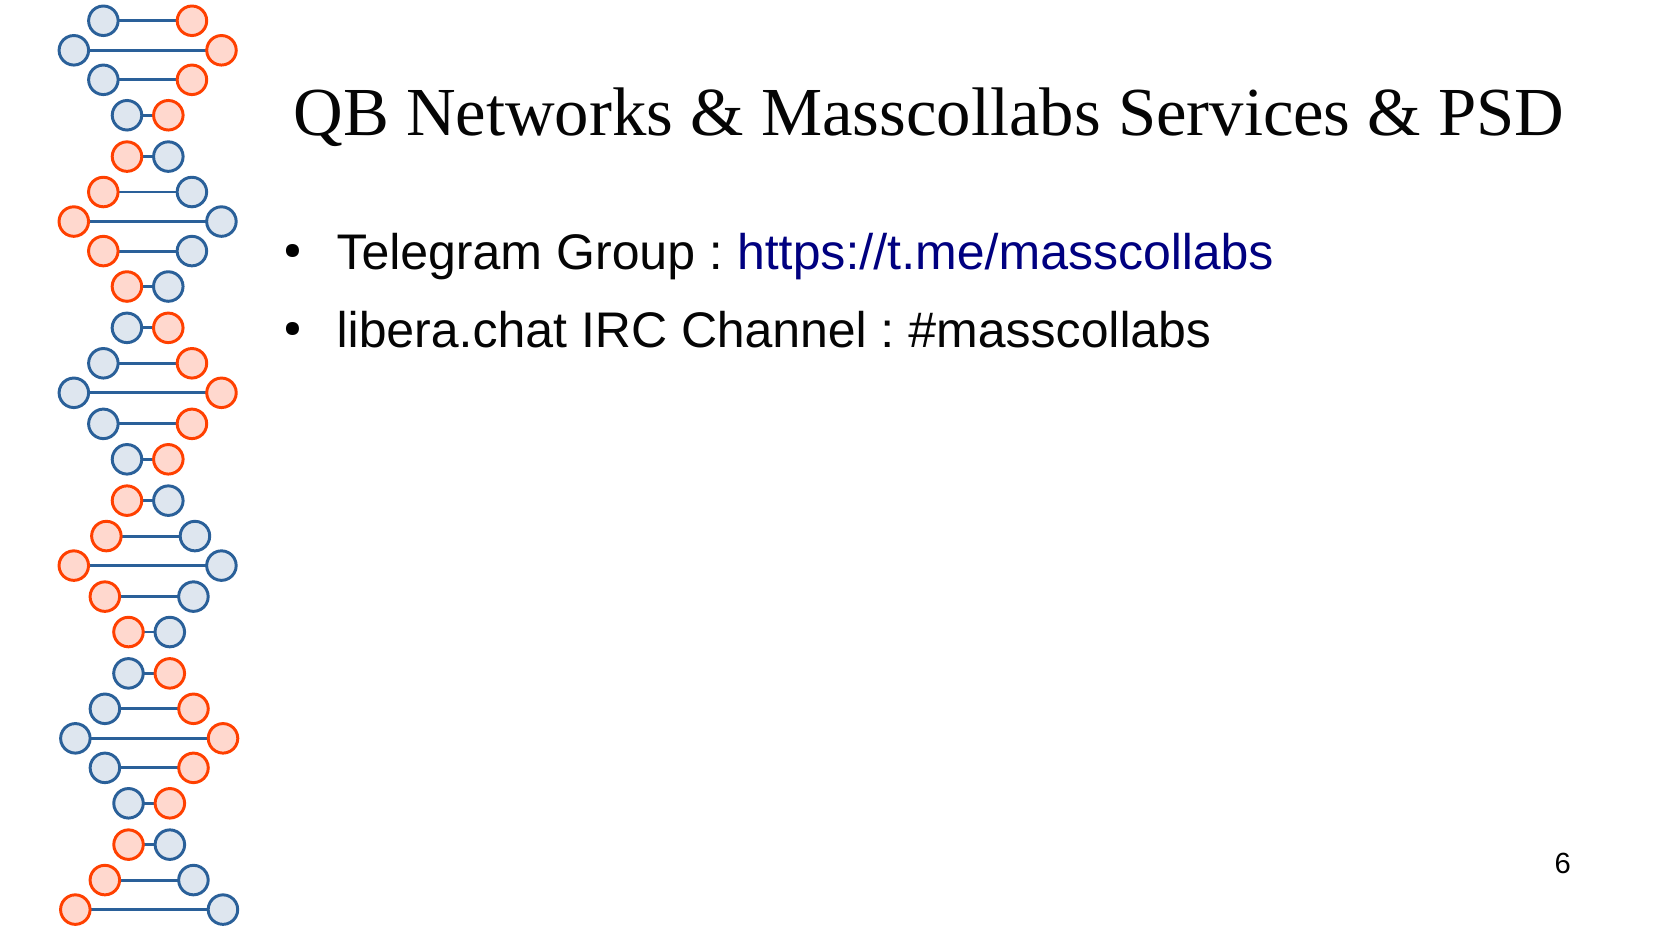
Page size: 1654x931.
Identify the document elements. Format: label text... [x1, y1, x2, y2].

title QB Networks & Masscollabs Services & PSD [265, 35, 1595, 189]
list Telegram Group : https://t.me/masscollabs libera.chat IRC Channel : #masscollabs [265, 224, 1595, 764]
